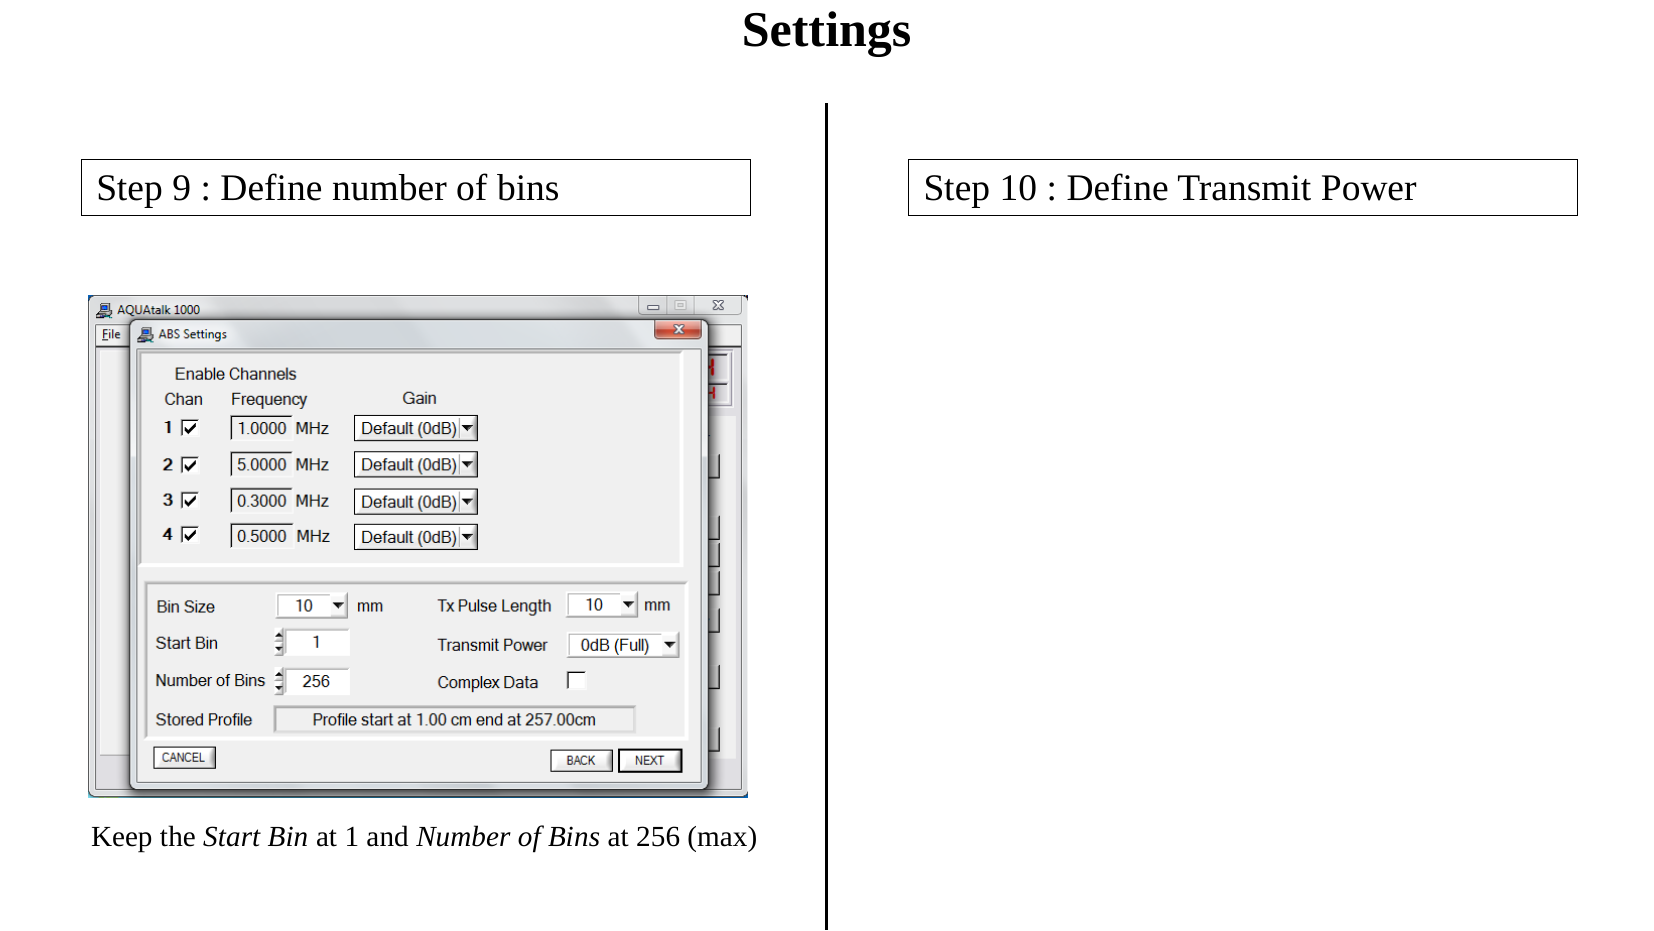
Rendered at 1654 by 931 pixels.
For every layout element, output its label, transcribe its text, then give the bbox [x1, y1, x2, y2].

text_box Step 10 : Define Transmit Power [908, 159, 1578, 216]
picture [88, 295, 748, 798]
text_box Keep the Start Bin at 1 and Number of Bins at 256 (max) [76, 812, 798, 925]
text_box Settings [0, 0, 1654, 65]
text_box Step 9 : Define number of bins [81, 159, 751, 216]
